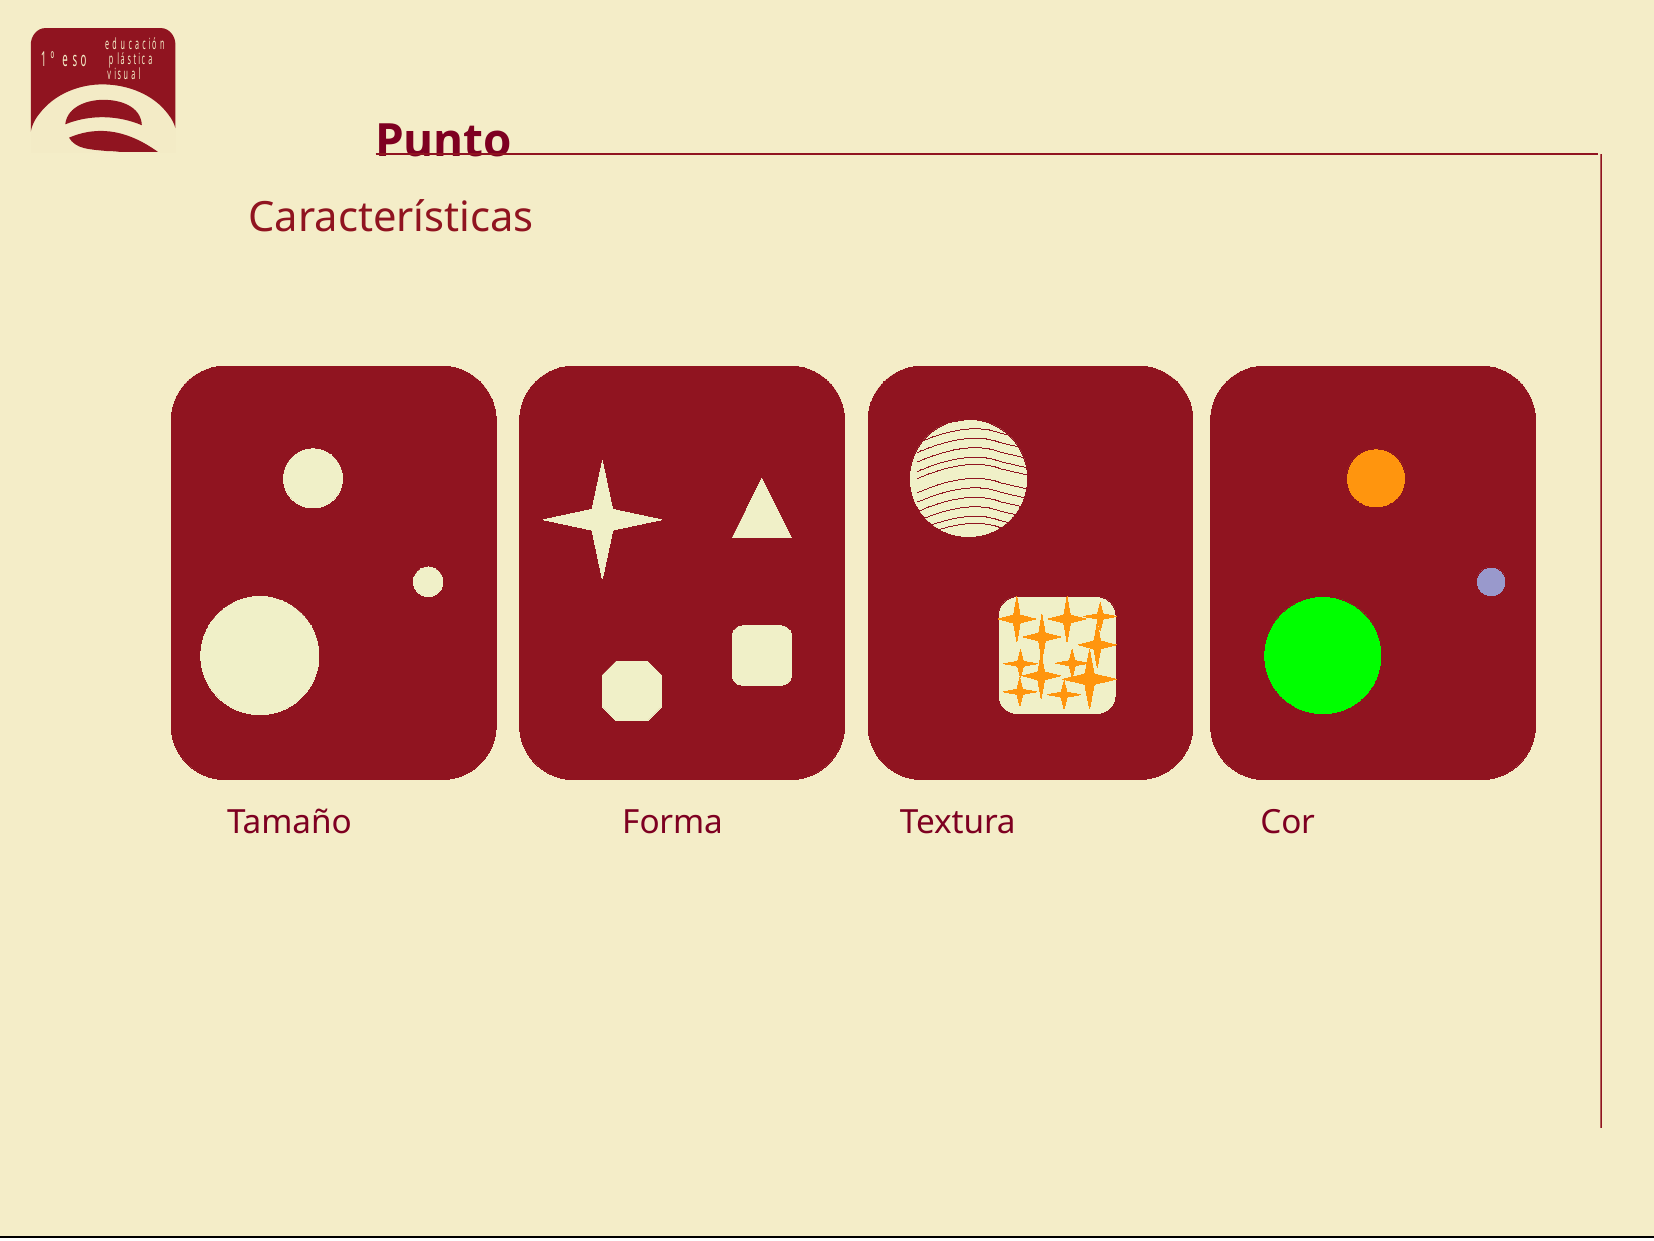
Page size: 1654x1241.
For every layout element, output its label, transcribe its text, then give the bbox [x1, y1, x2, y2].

title Tamaño Forma Textura Cor [200, 791, 1501, 851]
text_box Características [248, 171, 751, 260]
text_box [1210, 366, 1536, 780]
text_box [171, 366, 497, 780]
subtitle [76, 274, 1565, 1093]
text_box [519, 366, 845, 780]
title Punto [153, 59, 1595, 148]
picture [0, 0, 1654, 1241]
text_box [868, 366, 1193, 780]
